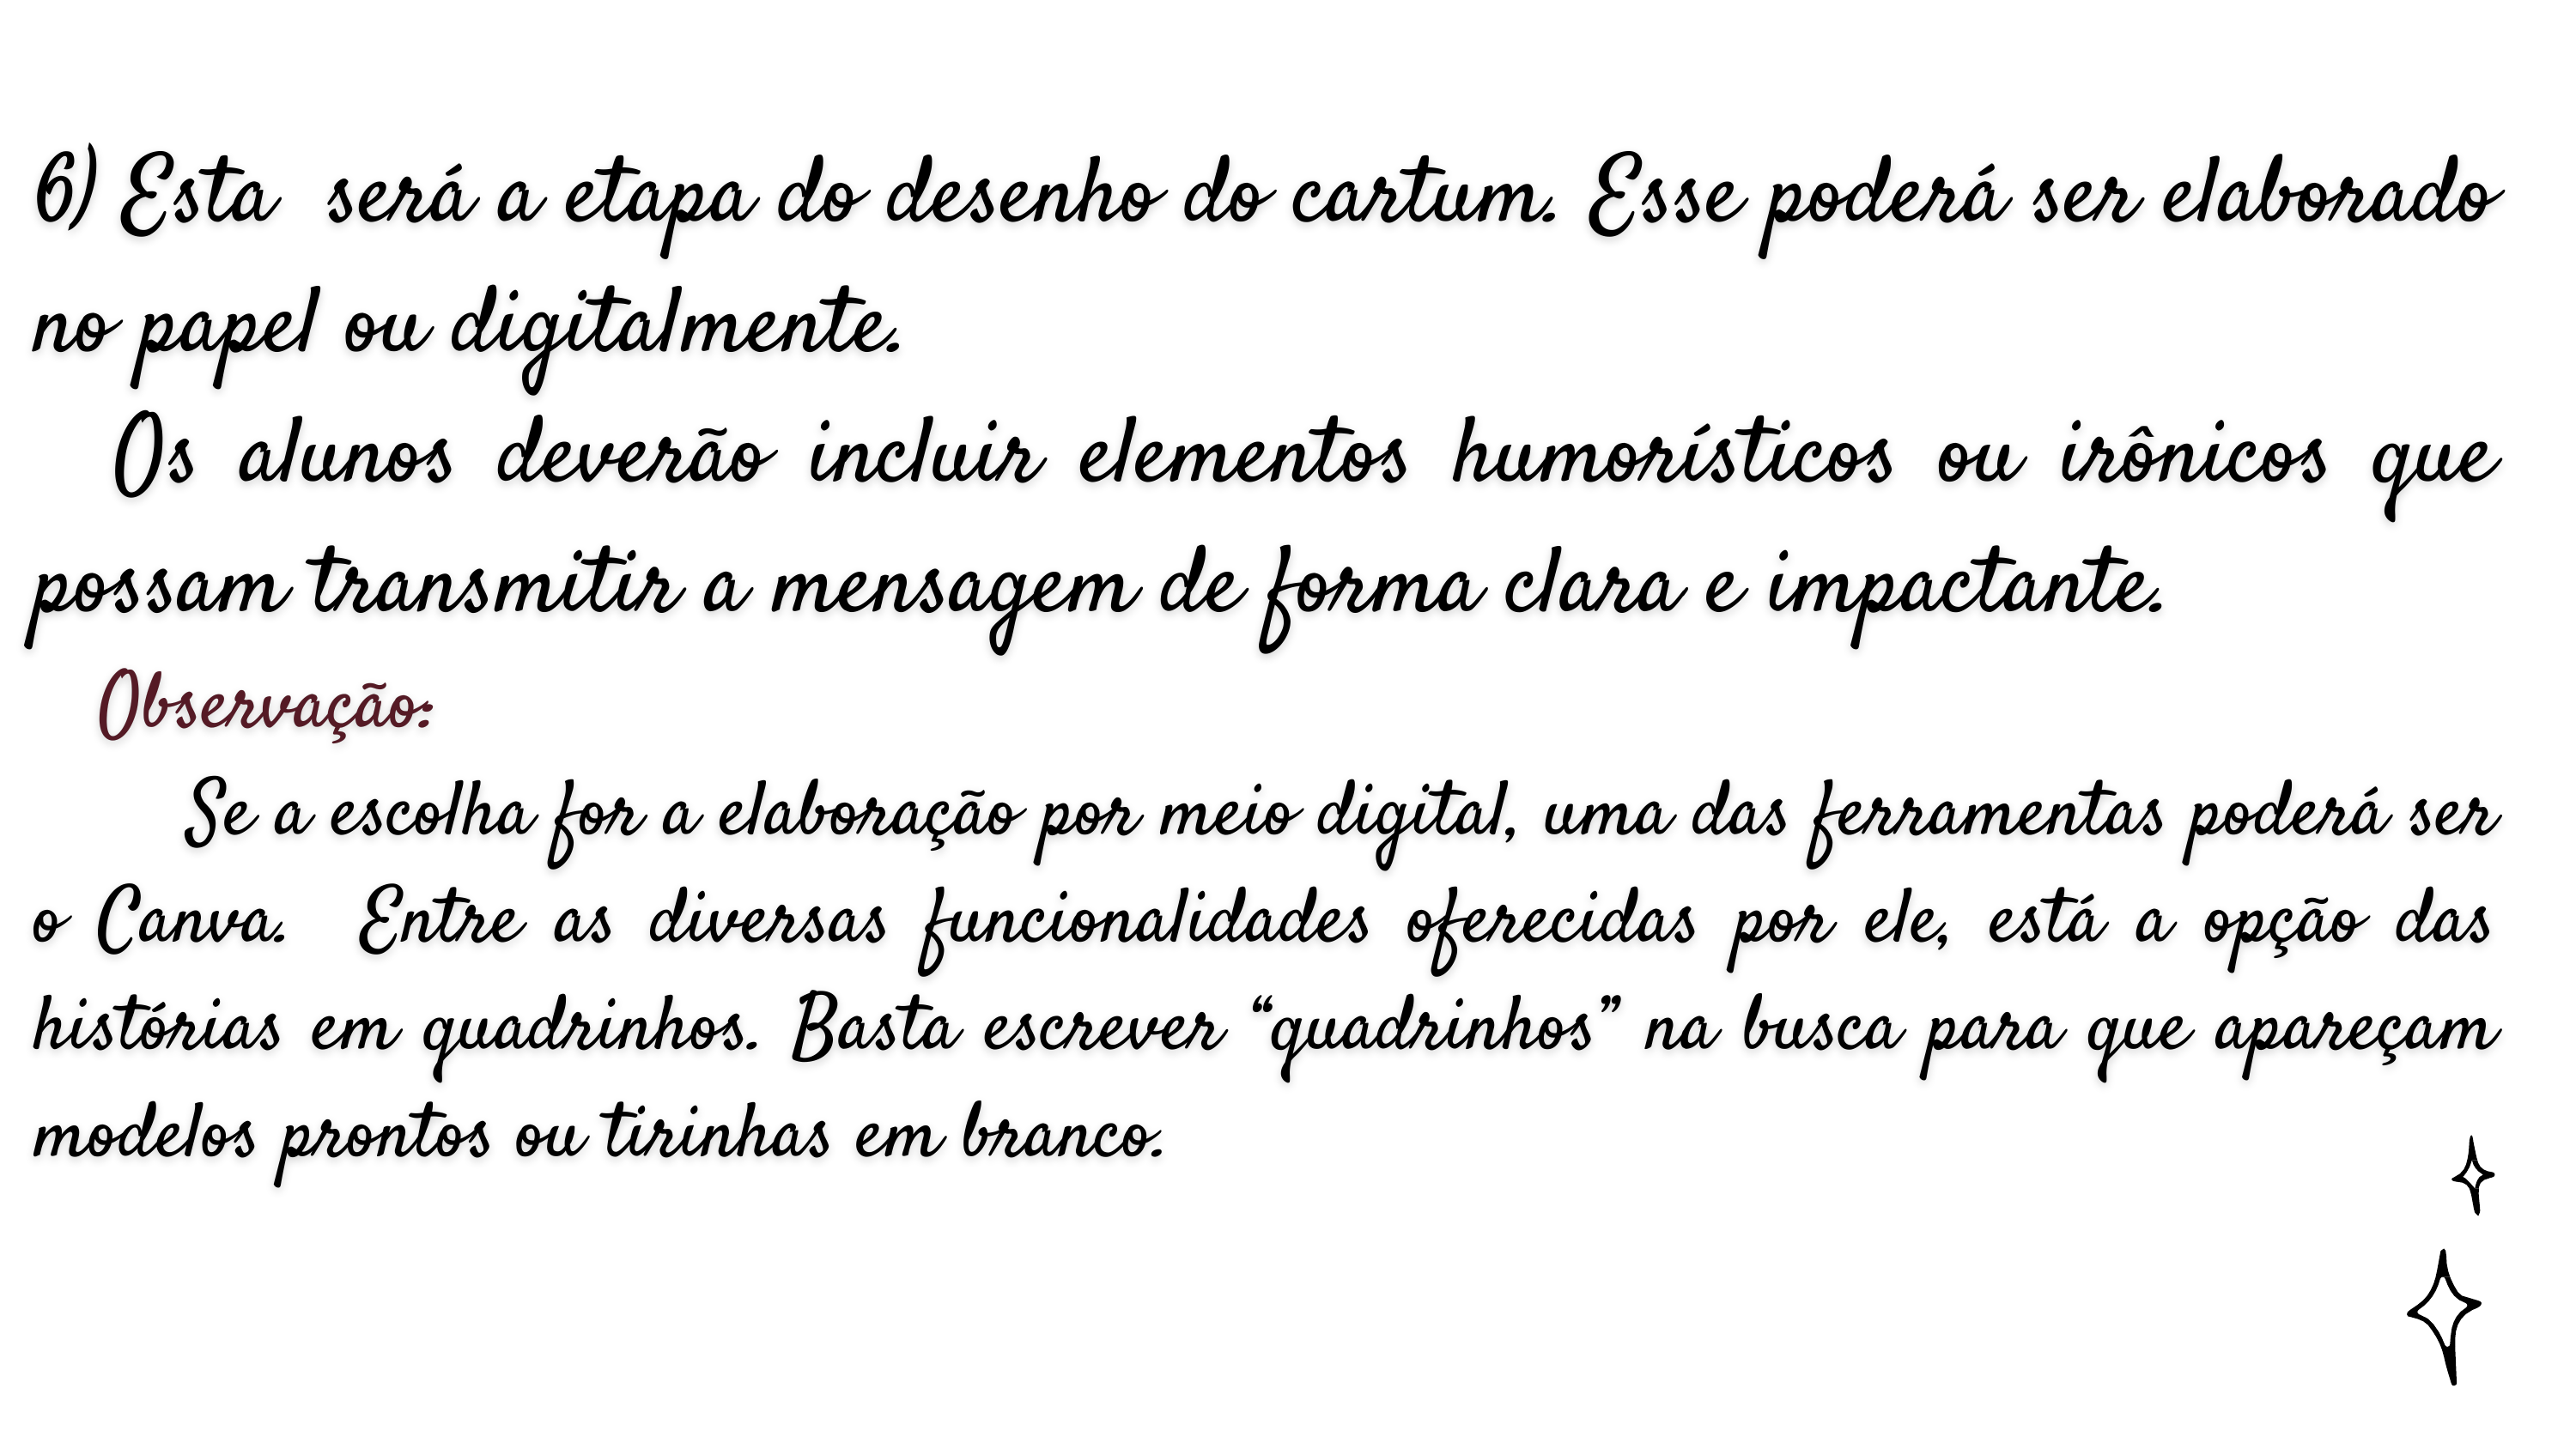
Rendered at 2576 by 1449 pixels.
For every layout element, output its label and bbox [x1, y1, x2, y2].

text_box [2407, 1248, 2482, 1386]
picture [8, 121, 2521, 1213]
